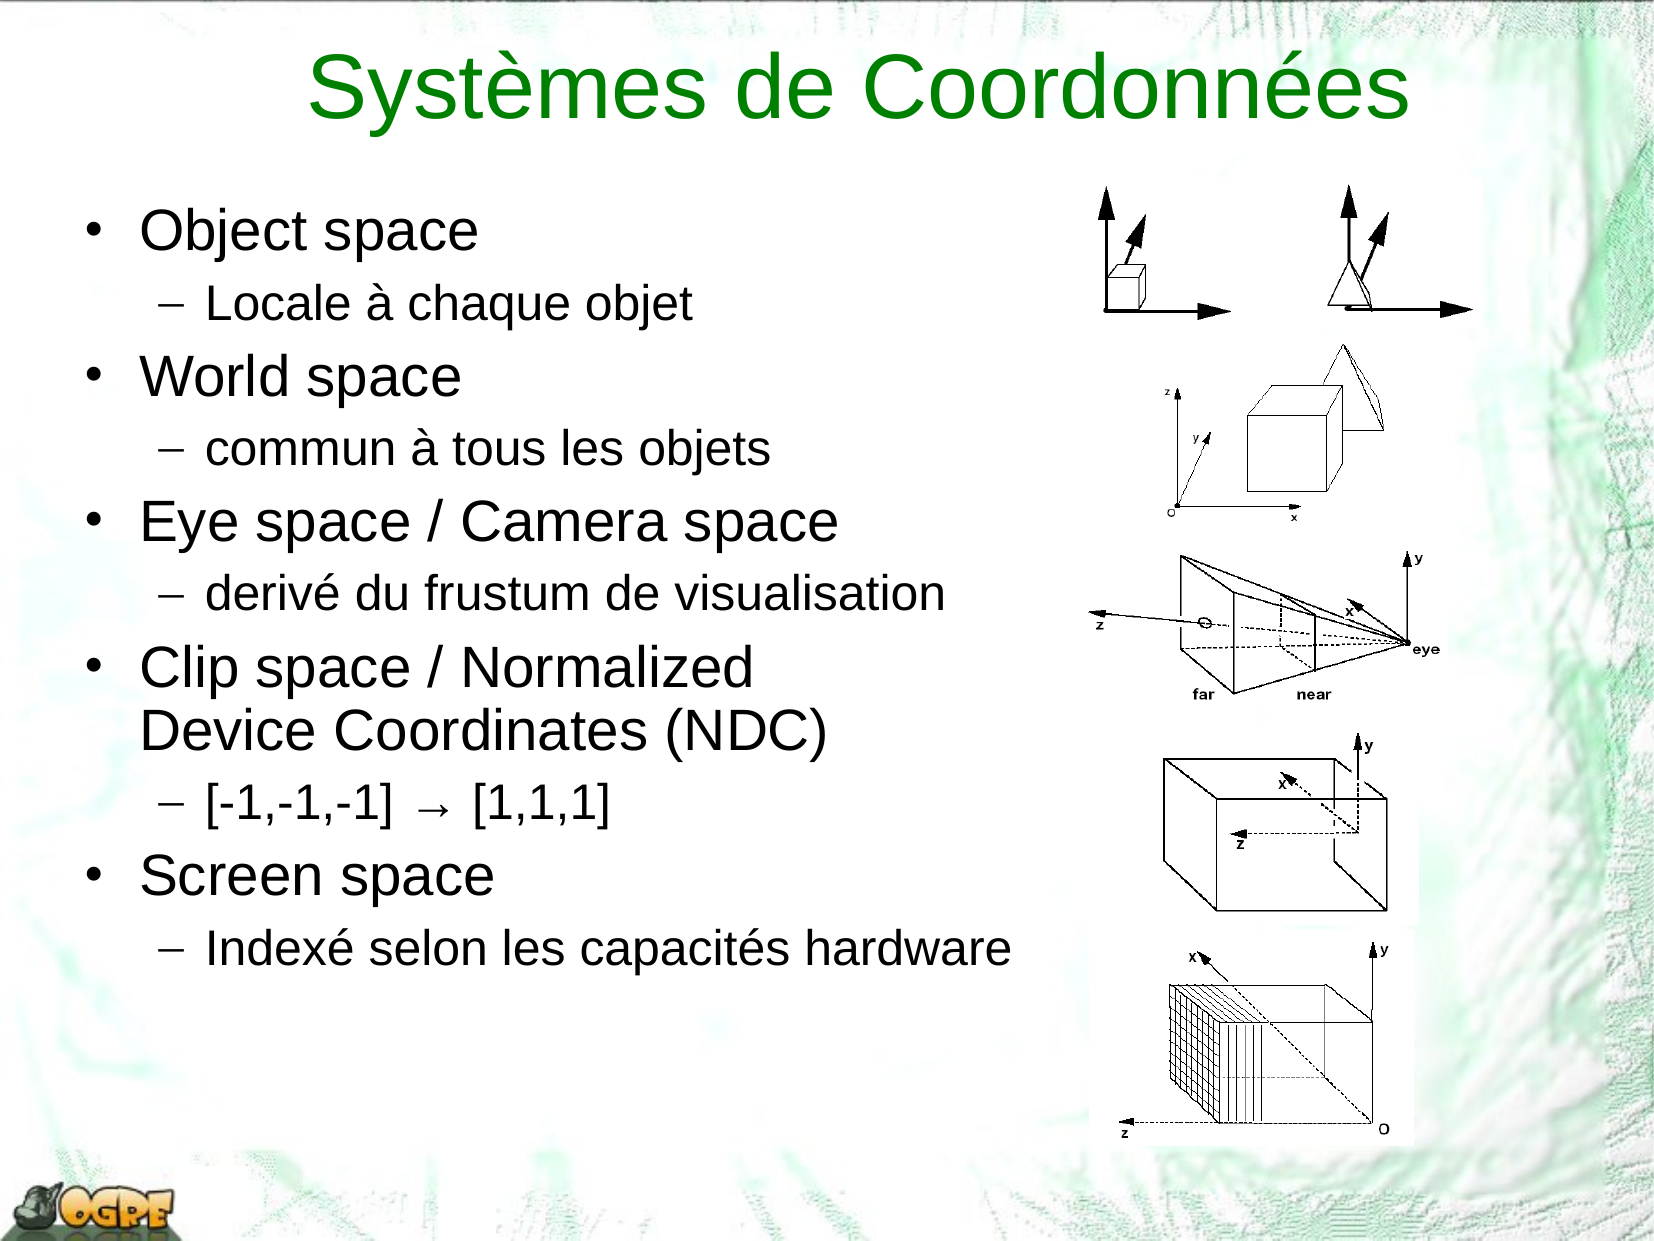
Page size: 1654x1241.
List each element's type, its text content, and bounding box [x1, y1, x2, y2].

picture [0, 0, 1654, 1241]
title Systèmes de Coordonnées [68, 0, 1625, 165]
list Object space Locale à chaque objet World space commun à tous les objets Eye space / Camera space derivé du frustum de visualisation Clip space / Normalized Device Coordinates (NDC) [-1,-1,-1] → [1,1,1] Screen space Indexé selon les capacités hardware [68, 192, 1266, 1143]
